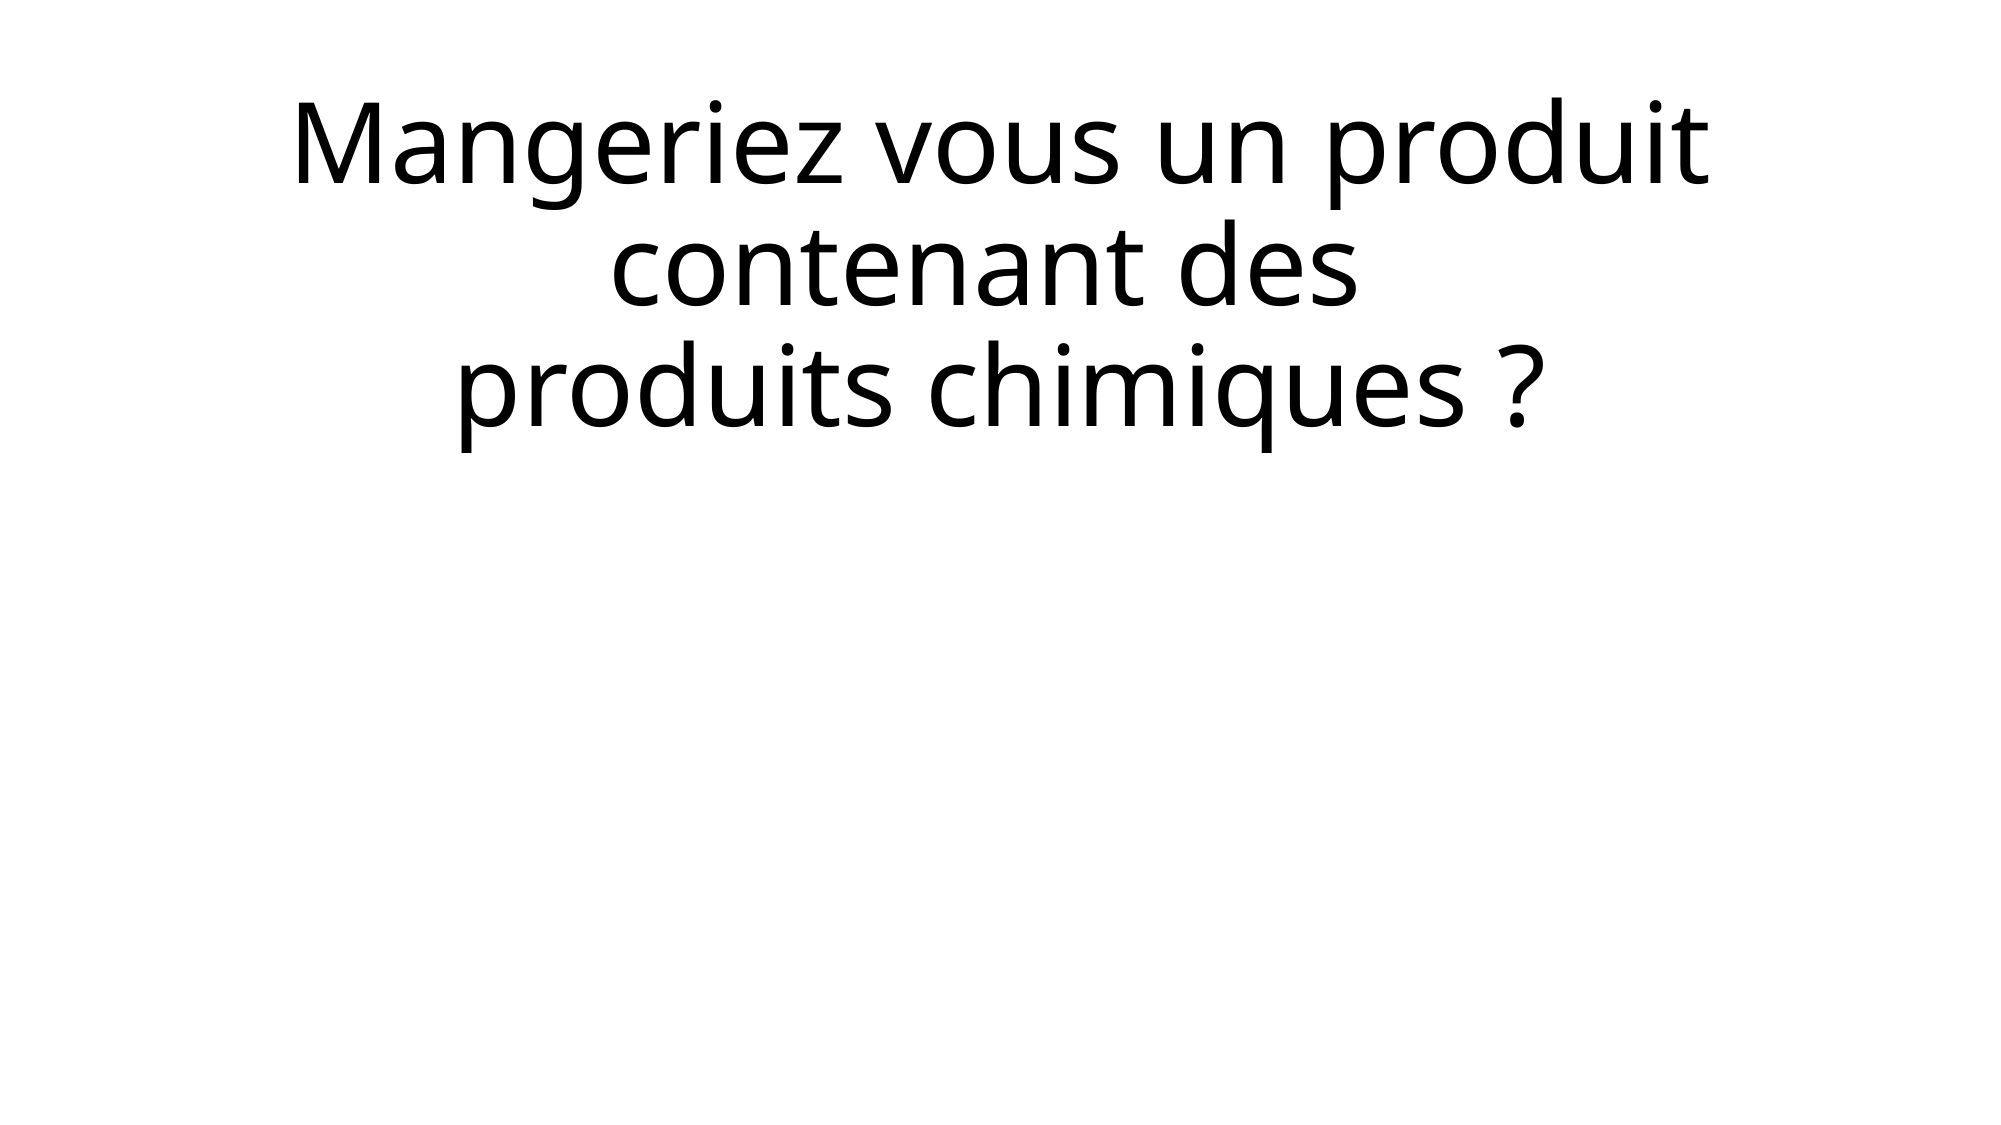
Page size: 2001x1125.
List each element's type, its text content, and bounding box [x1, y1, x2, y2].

title Mangeriez vous un produit contenant des produits chimiques ? [137, 17, 1863, 521]
